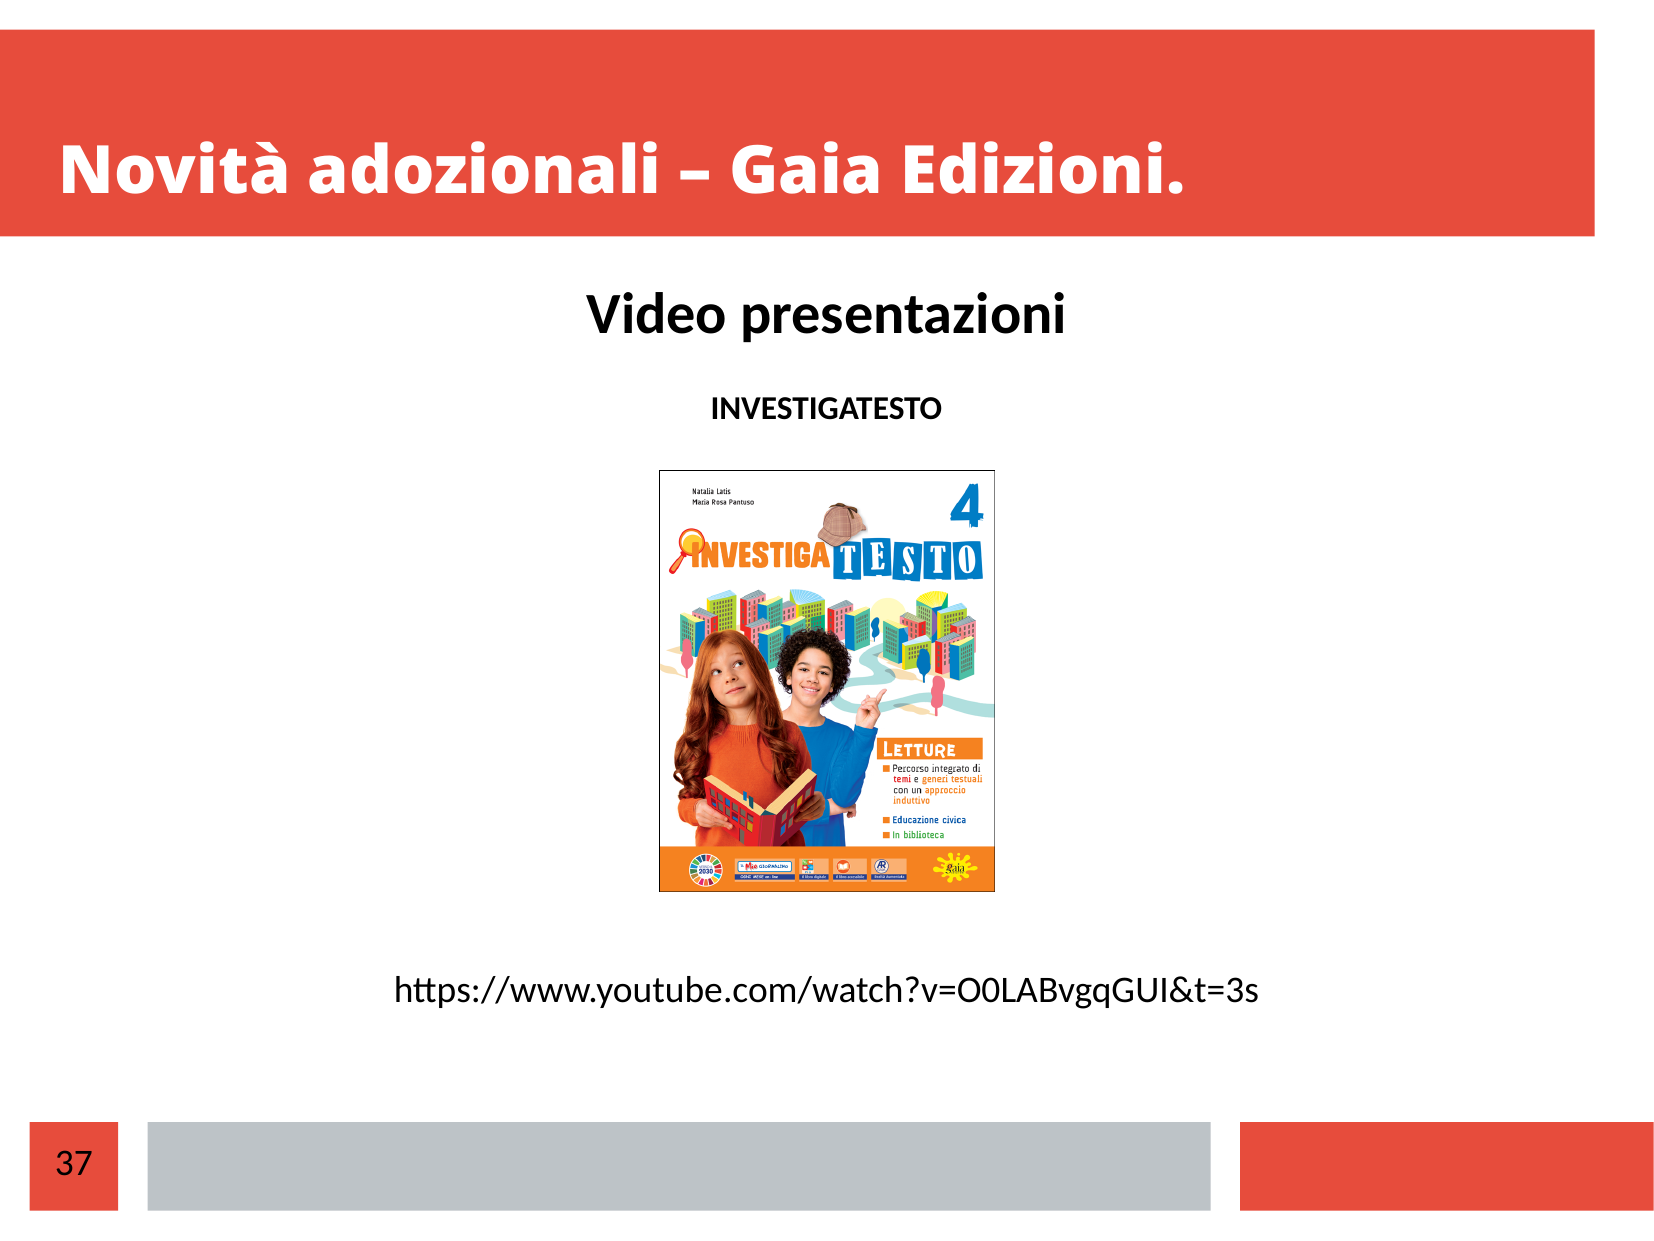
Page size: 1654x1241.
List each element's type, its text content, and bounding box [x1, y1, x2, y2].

title Novità adozionali – Gaia Edizioni. [59, 59, 1595, 207]
text_box INVESTIGATESTO [550, 378, 1103, 434]
picture [659, 470, 995, 892]
text_box <numero> [29, 1122, 119, 1211]
text_box Video presentazioni [118, 282, 1536, 586]
text_box https://www.youtube.com/watch?v=O0LABvgqGUI&t=3s [322, 957, 1332, 1019]
